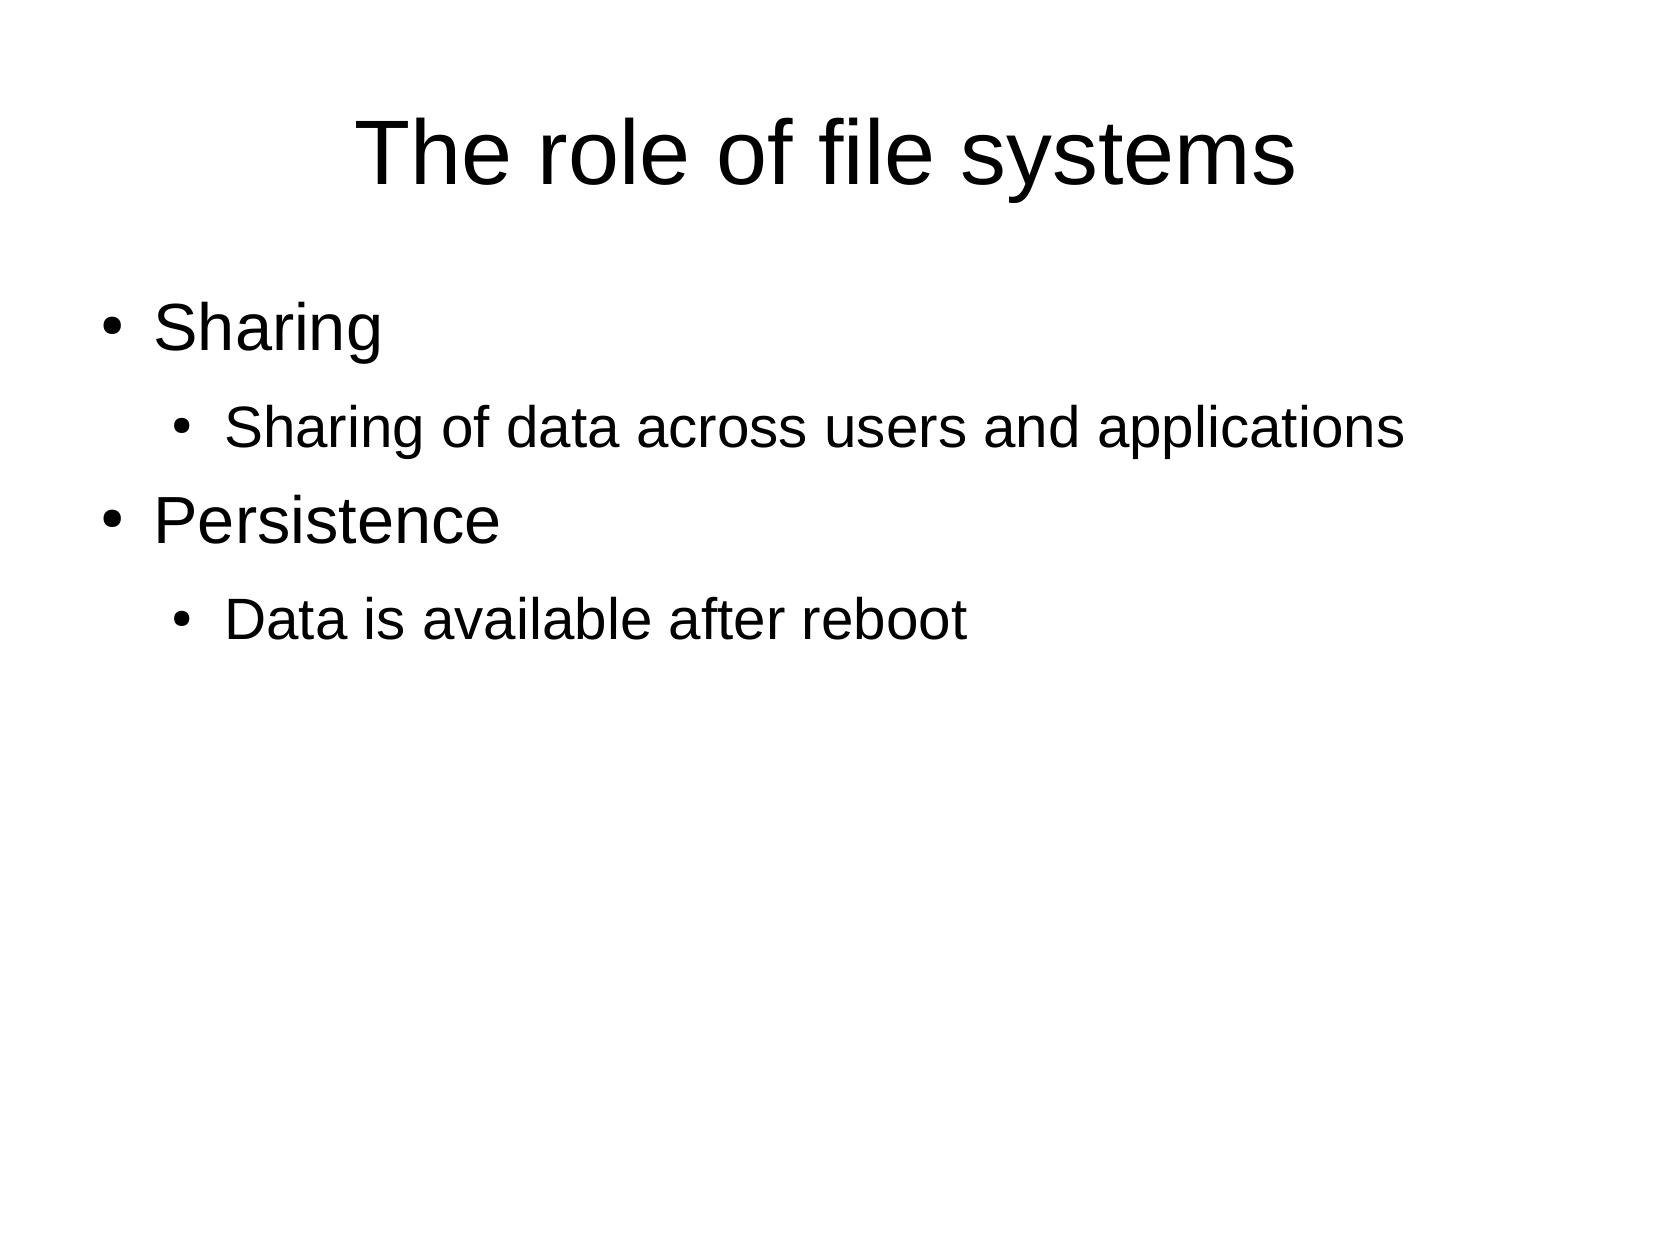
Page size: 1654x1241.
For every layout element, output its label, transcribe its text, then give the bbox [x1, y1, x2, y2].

title The role of file systems [82, 49, 1571, 257]
list Sharing Sharing of data across users and applications Persistence Data is available after reboot [82, 290, 1571, 1010]
